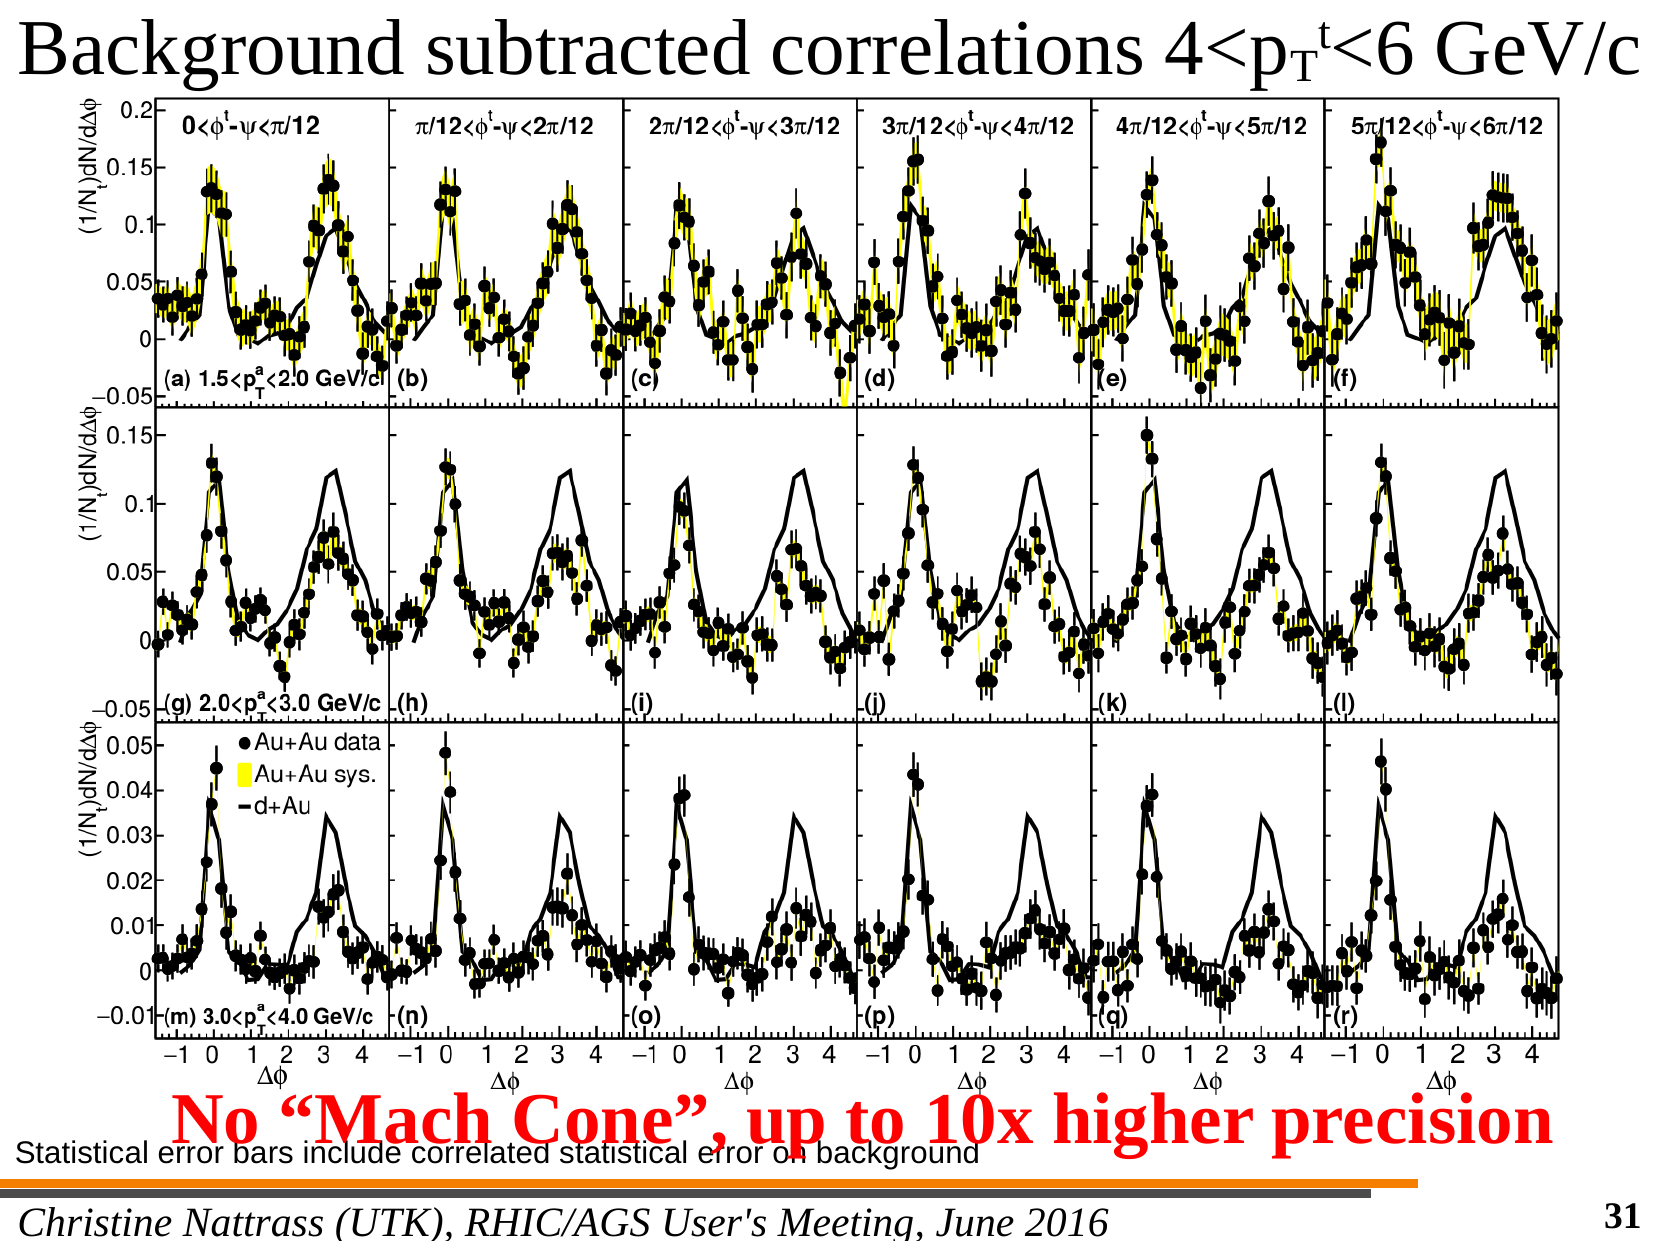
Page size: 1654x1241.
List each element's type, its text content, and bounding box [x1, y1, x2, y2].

picture [65, 107, 1566, 1092]
text_box No “Mach Cone”, up to 10x higher precision [156, 1071, 1629, 1241]
text_box Statistical error bars include correlated statistical error on background [0, 1092, 156, 1234]
title Background subtracted correlations 4<pTt<6 GeV/c [0, 0, 1654, 107]
